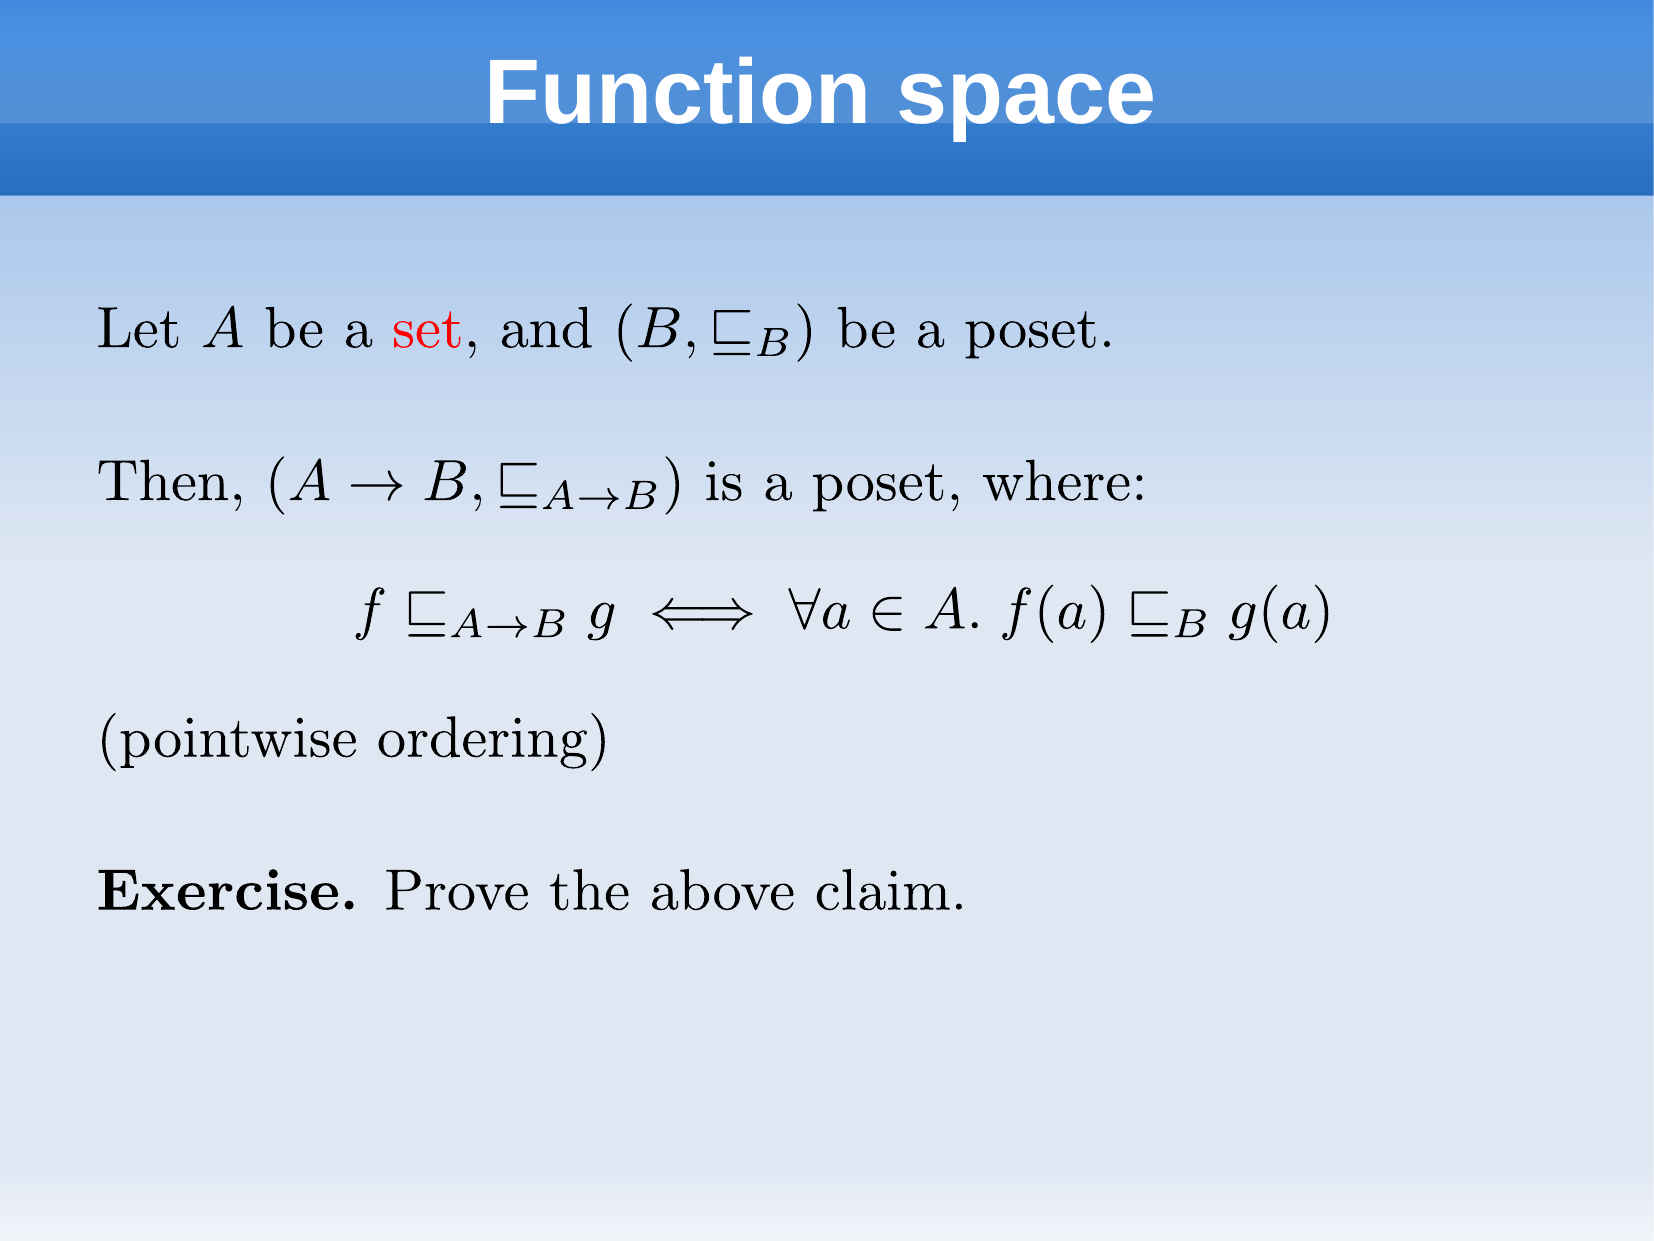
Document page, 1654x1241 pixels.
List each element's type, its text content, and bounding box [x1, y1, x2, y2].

title Function space [76, 0, 1565, 188]
picture [0, 0, 1654, 1241]
